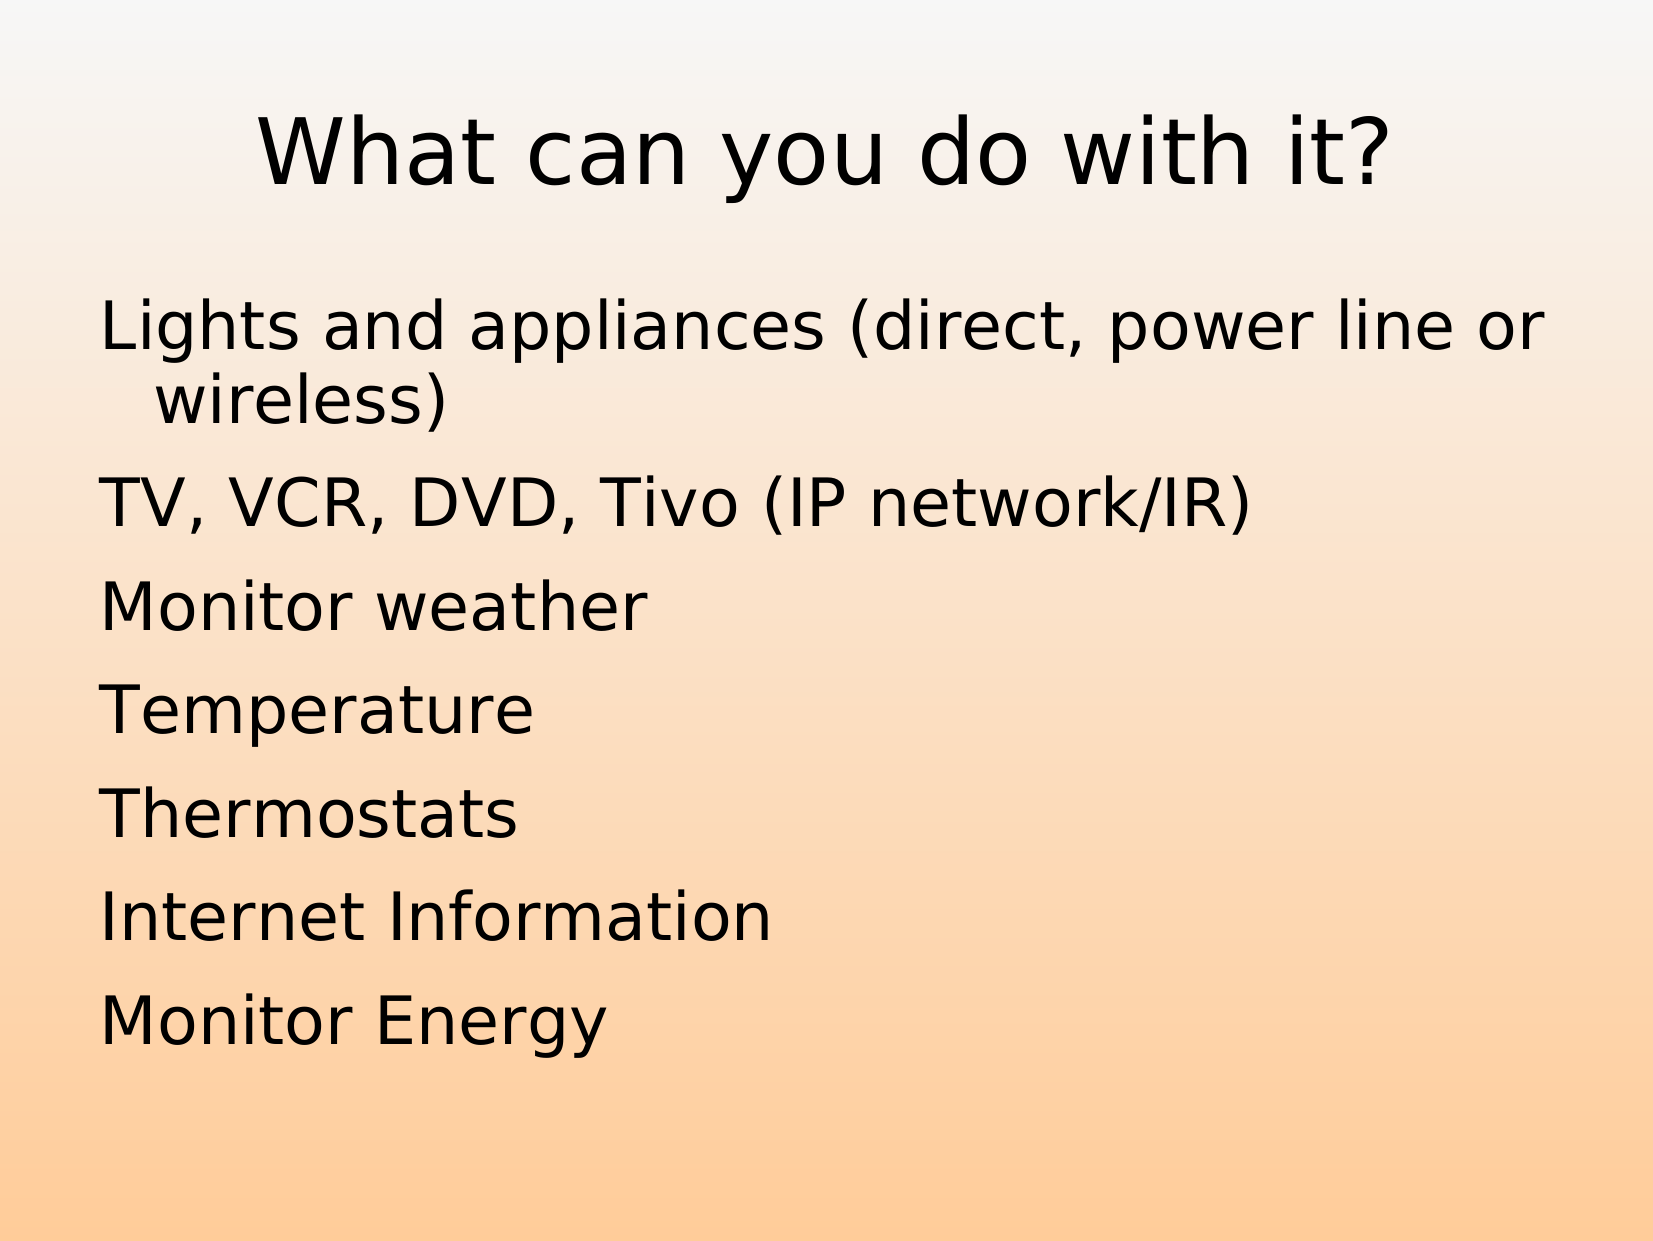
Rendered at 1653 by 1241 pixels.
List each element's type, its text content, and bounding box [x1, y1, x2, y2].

list Lights and appliances (direct, power line or wireless)‏ TV, VCR, DVD, Tivo (IP network/IR)‏ Monitor weather Temperature Thermostats Internet Information Monitor Energy [82, 290, 1570, 1109]
title What can you do with it? [82, 49, 1570, 257]
